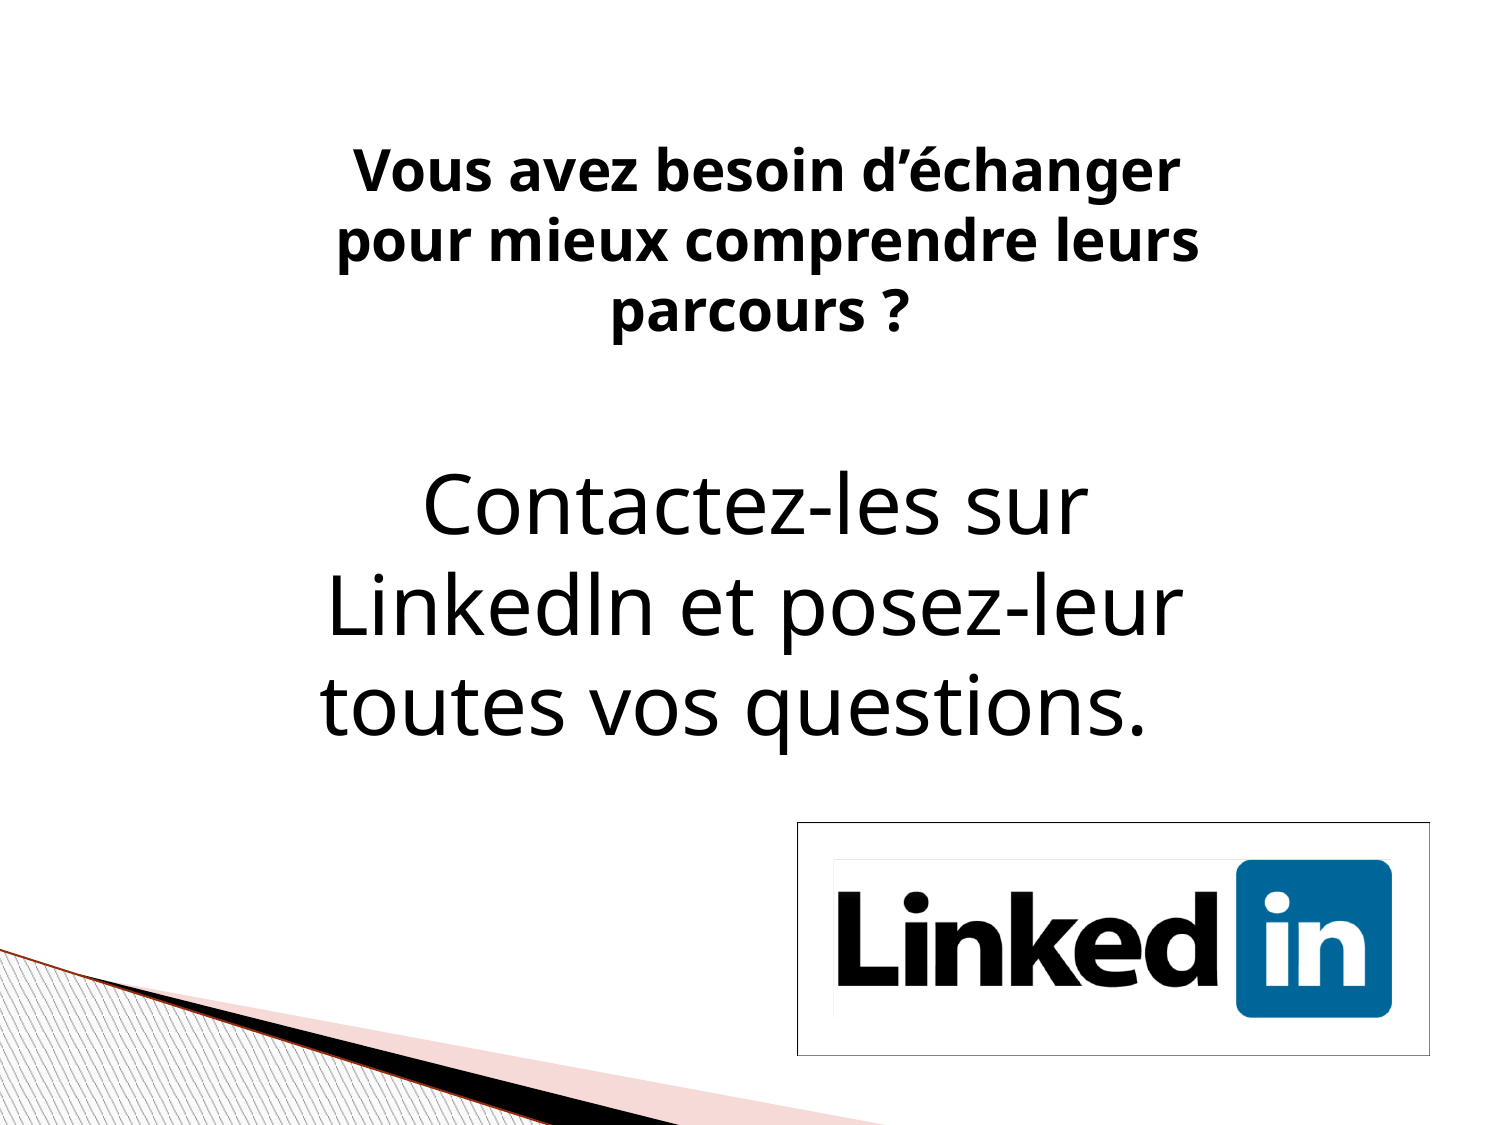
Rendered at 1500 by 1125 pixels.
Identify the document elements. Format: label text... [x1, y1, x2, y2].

text_box Contactez-les sur Linkedln et posez-leur toutes vos questions. [265, 444, 1247, 760]
picture [797, 822, 1430, 1056]
picture [0, 952, 543, 1125]
text_box Vous avez besoin d’échanger pour mieux comprendre leurs parcours ? [312, 125, 1223, 351]
